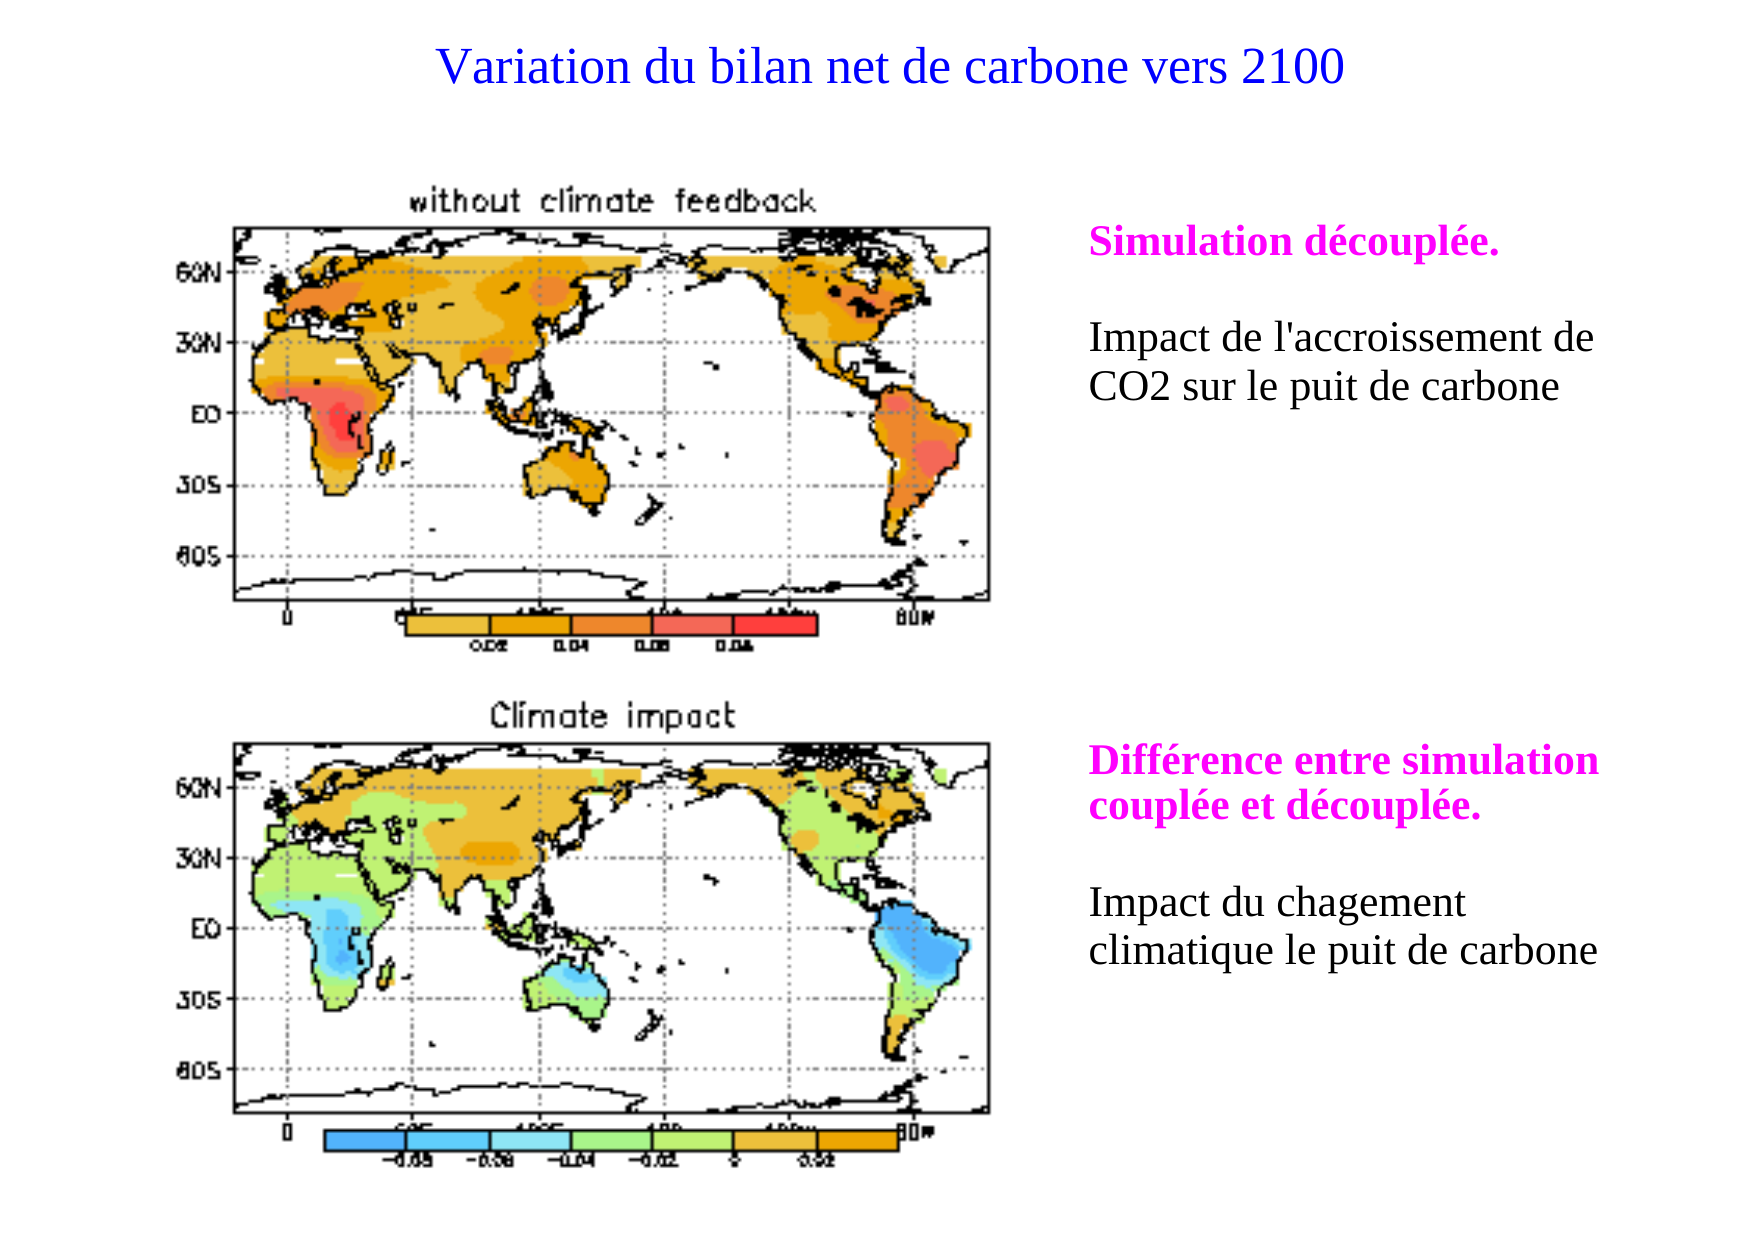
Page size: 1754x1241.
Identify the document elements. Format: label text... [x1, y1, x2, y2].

text_box Différence entre simulation couplée et découplée. Impact du chagement climatique le puit de carbone [1088, 739, 1663, 975]
text_box Simulation découplée. Impact de l'accroissement de CO2 sur le puit de carbone [1088, 219, 1663, 410]
picture [156, 169, 1035, 1212]
text_box Variation du bilan net de carbone vers 2100 [294, 41, 1488, 95]
